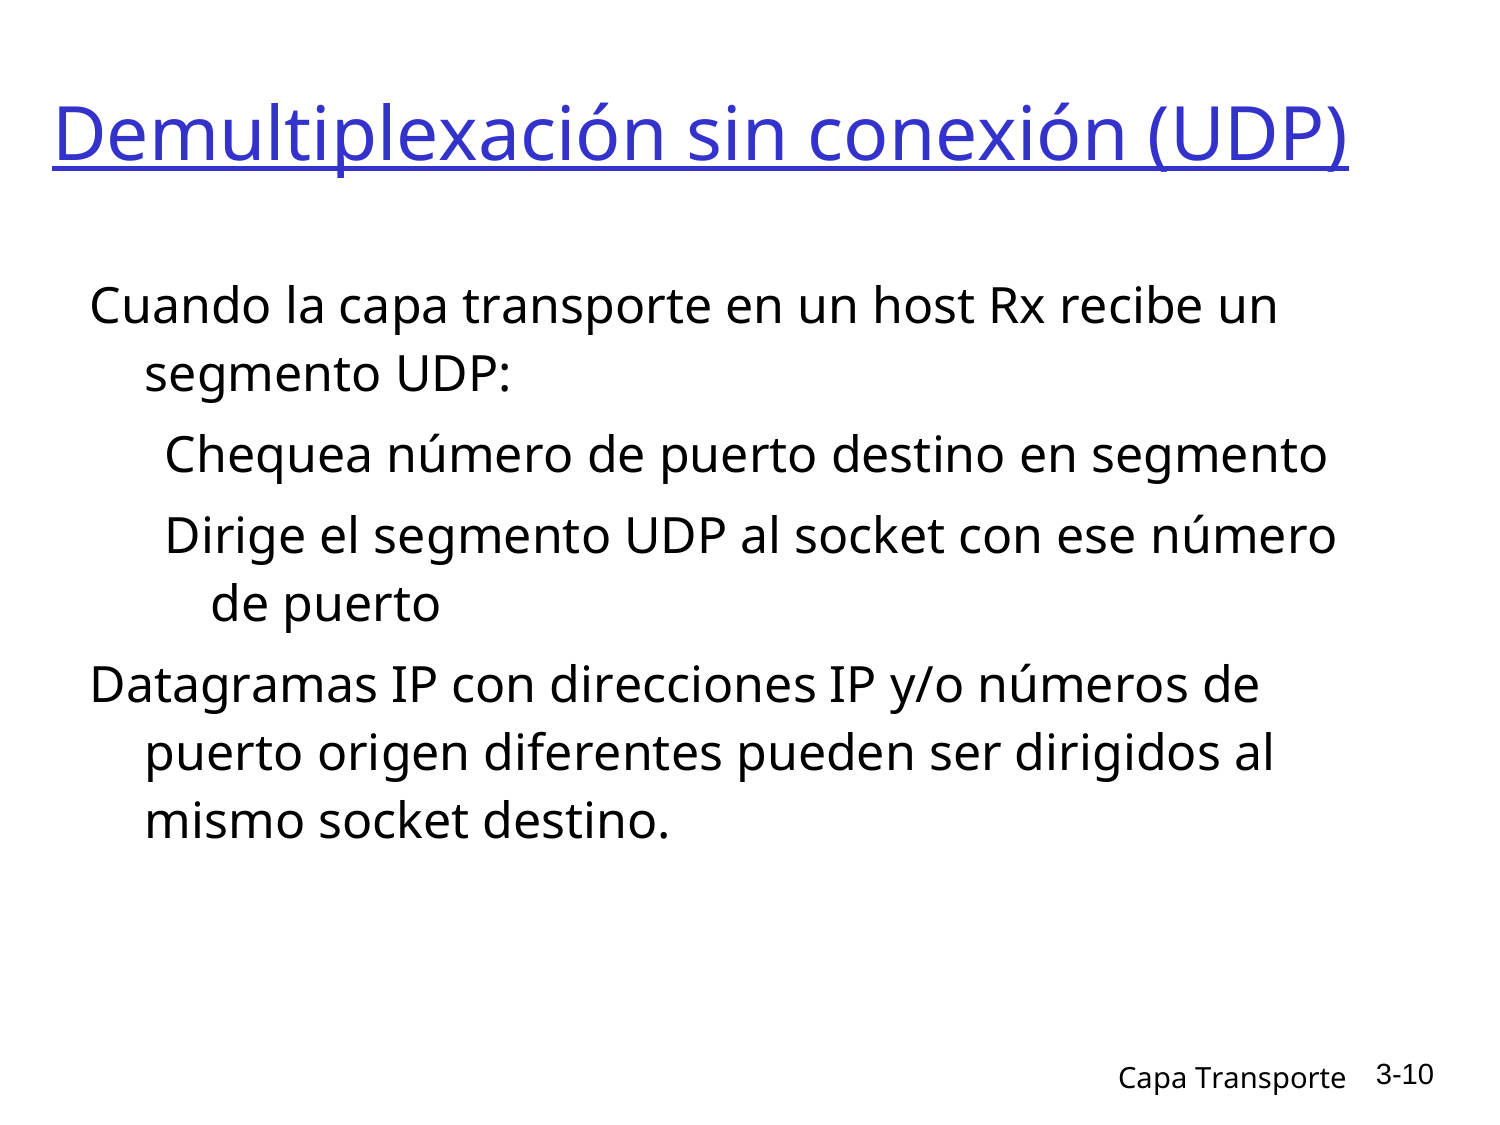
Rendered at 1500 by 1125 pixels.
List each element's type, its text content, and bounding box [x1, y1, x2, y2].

title Demultiplexación sin conexión (UDP)‏ [37, 37, 1463, 225]
list Cuando la capa transporte en un host Rx recibe un segmento UDP: Chequea número de puerto destino en segmento Dirige el segmento UDP al socket con ese número de puerto Datagramas IP con direcciones IP y/o números de puerto origen diferentes pueden ser dirigidos al mismo socket destino. [75, 262, 1426, 938]
